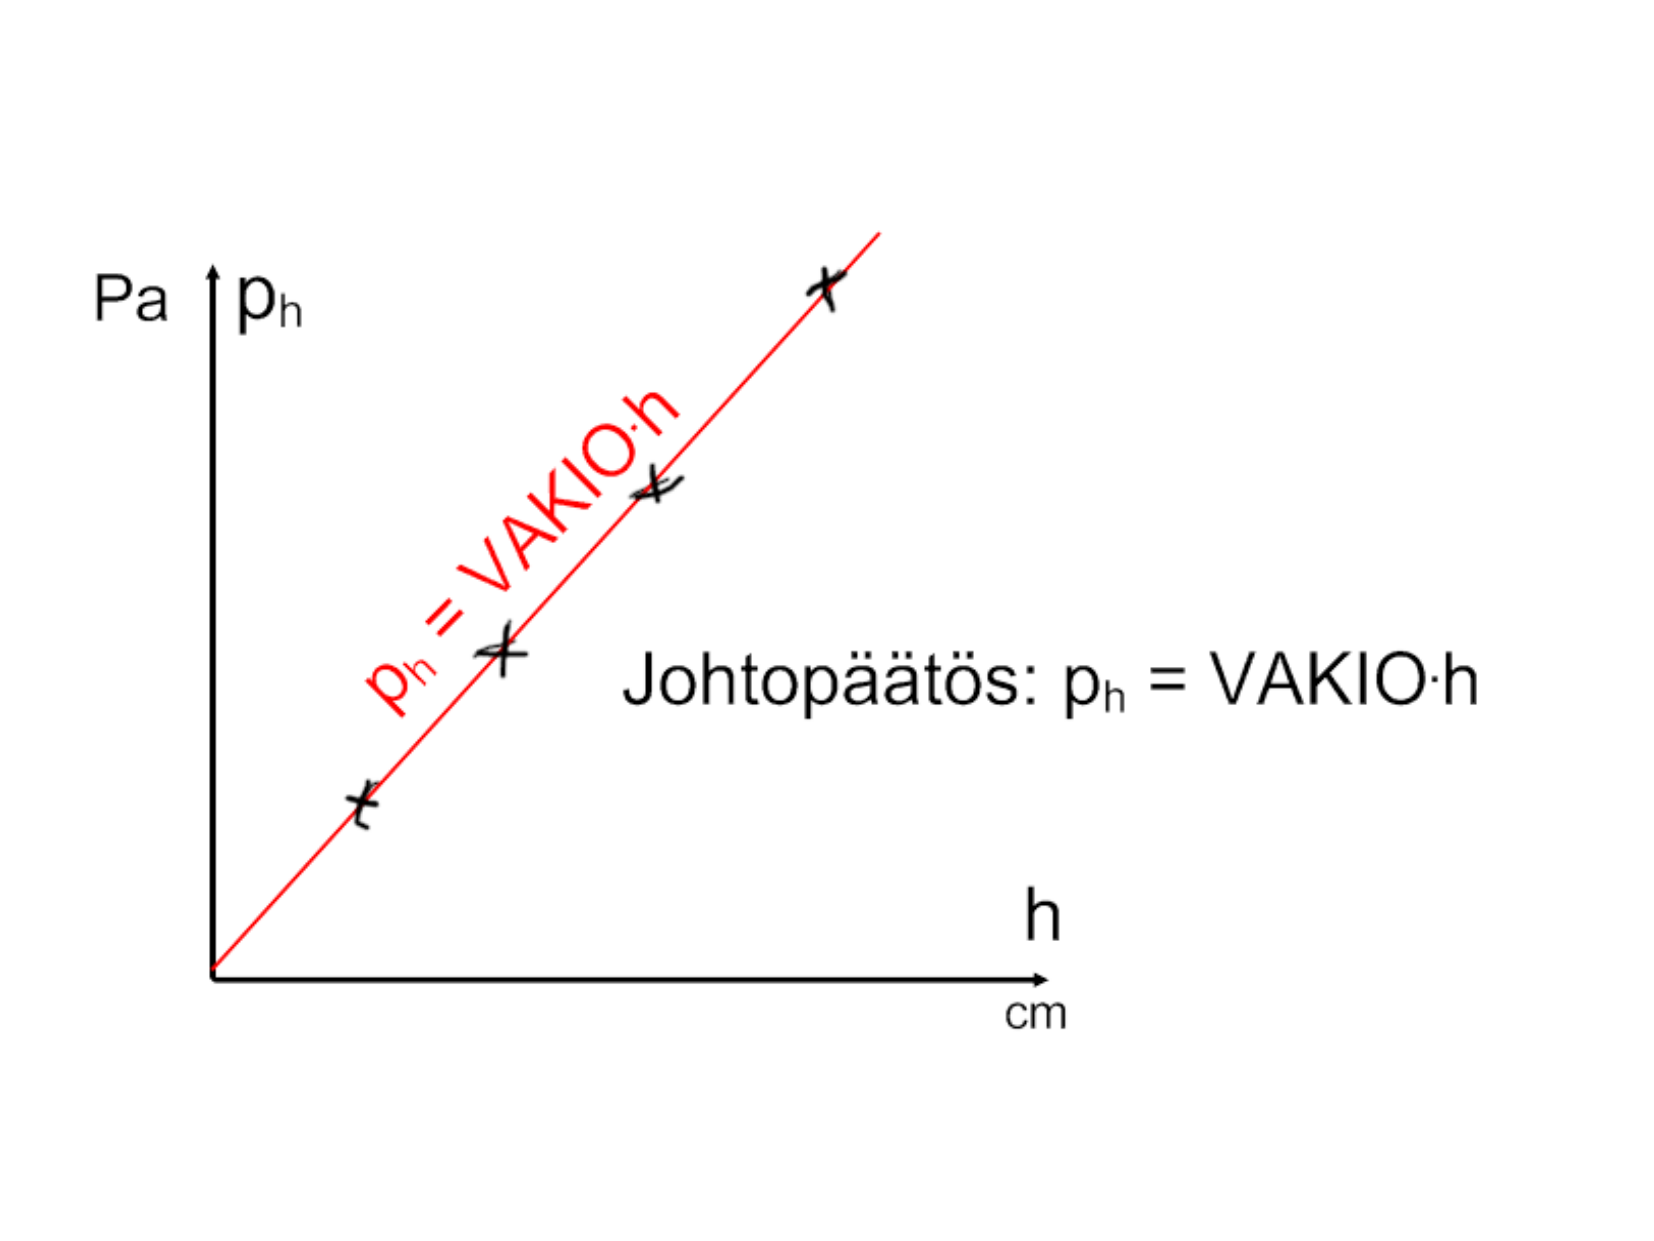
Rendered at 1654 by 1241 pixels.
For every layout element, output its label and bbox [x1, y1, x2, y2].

picture [46, 165, 1536, 1085]
